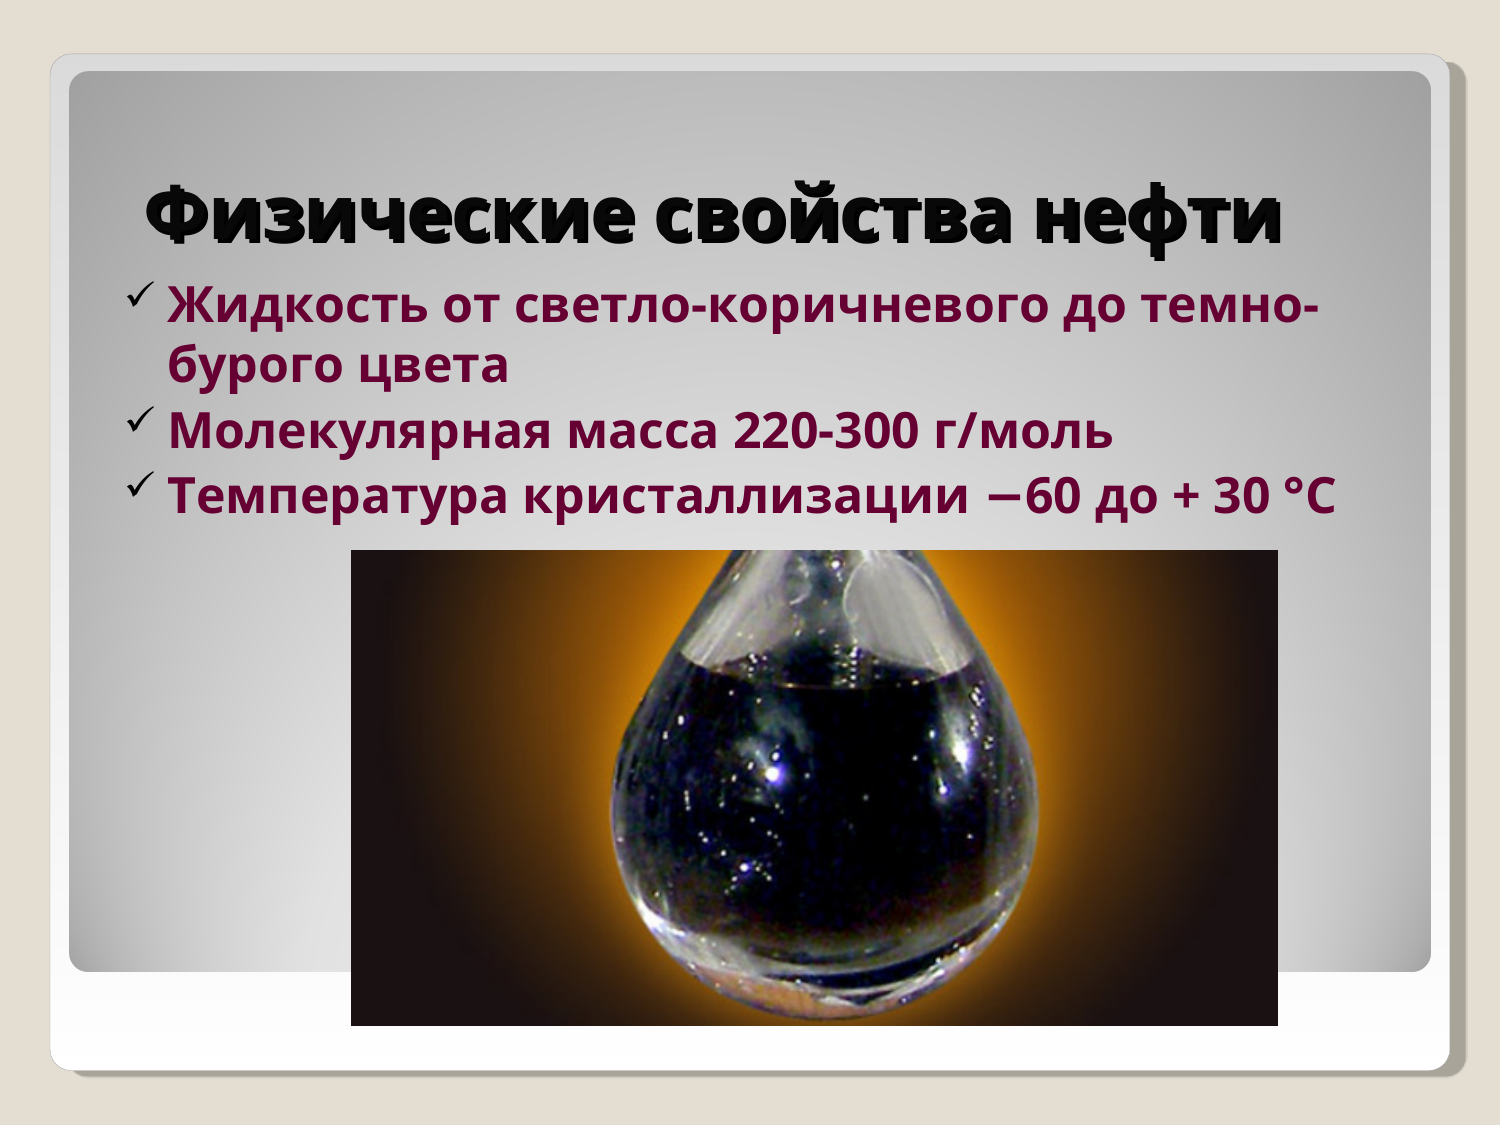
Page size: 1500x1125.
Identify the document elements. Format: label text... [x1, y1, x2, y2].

list Жидкость от светло-коричневого до темно-бурого цвета Молекулярная масса 220-300 г/моль Температура кристаллизации −60 до + 30 °C [93, 257, 1415, 815]
title Физические свойства нефти [128, 46, 1482, 263]
picture [69, 71, 1431, 1026]
